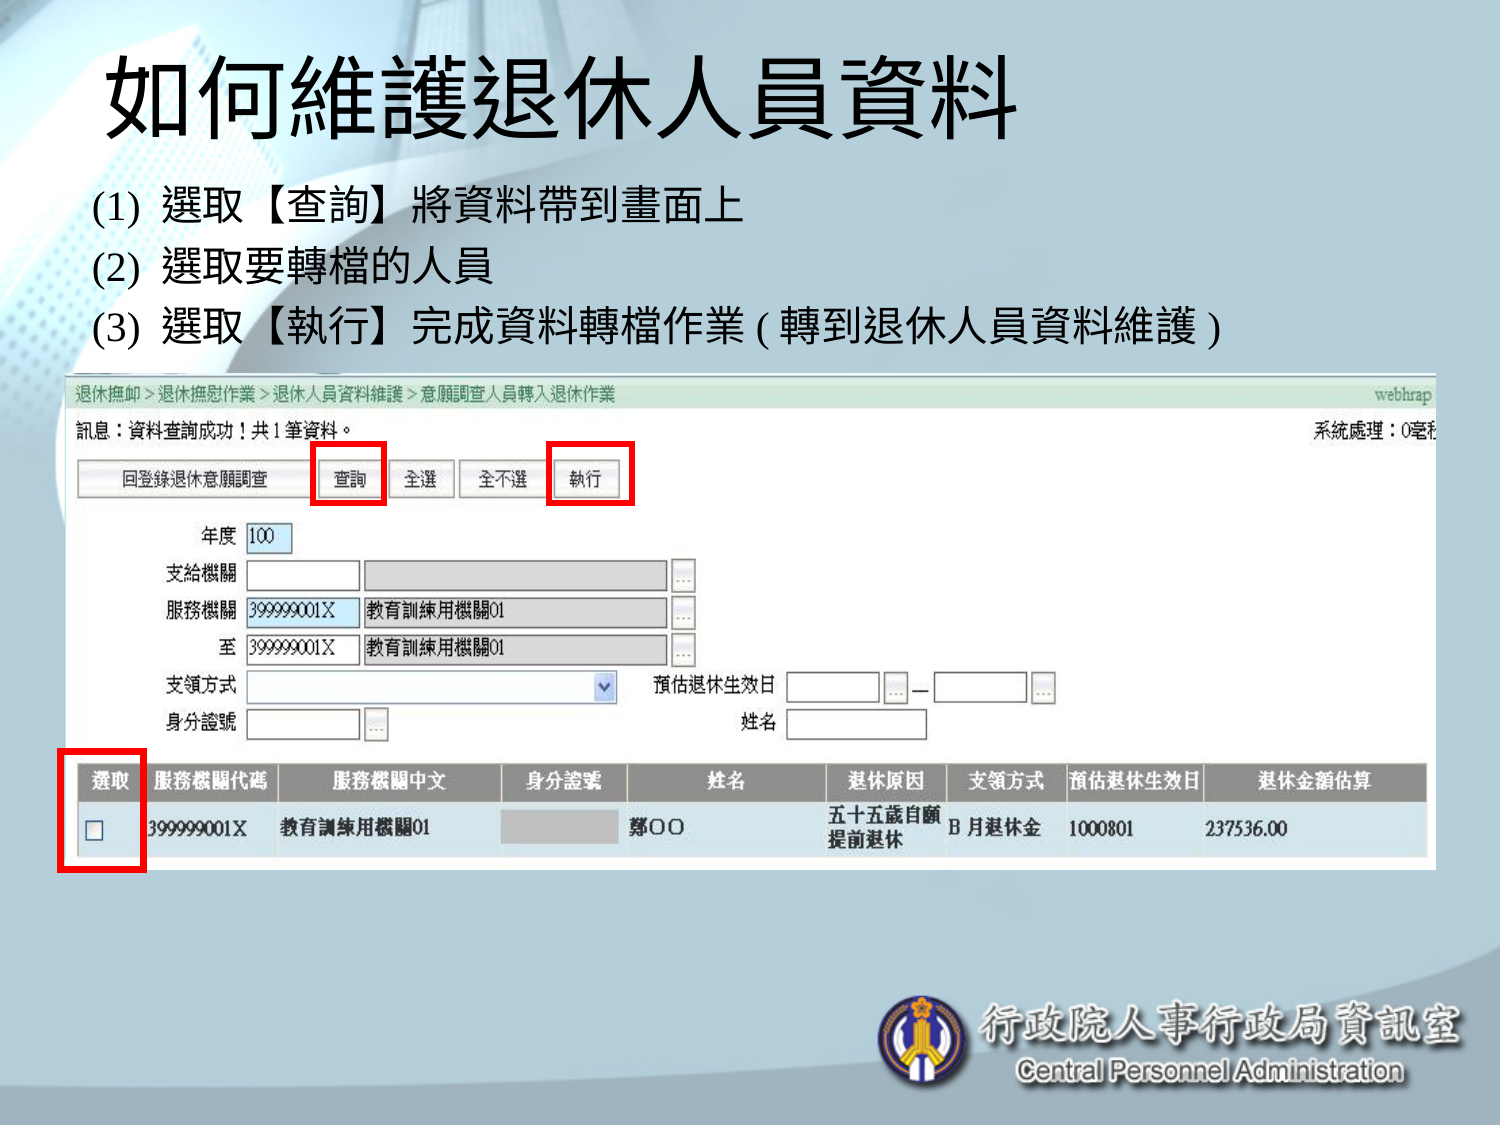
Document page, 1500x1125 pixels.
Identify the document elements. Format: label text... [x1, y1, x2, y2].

title 如何維護退休人員資料 [88, 42, 1353, 149]
list (1) 選取【查詢】將資料帶到畫面上 (2) 選取要轉檔的人員 (3) 選取【執行】完成資料轉檔作業(轉到退休人員資料維護) [76, 171, 1352, 373]
picture [0, 0, 1500, 1125]
